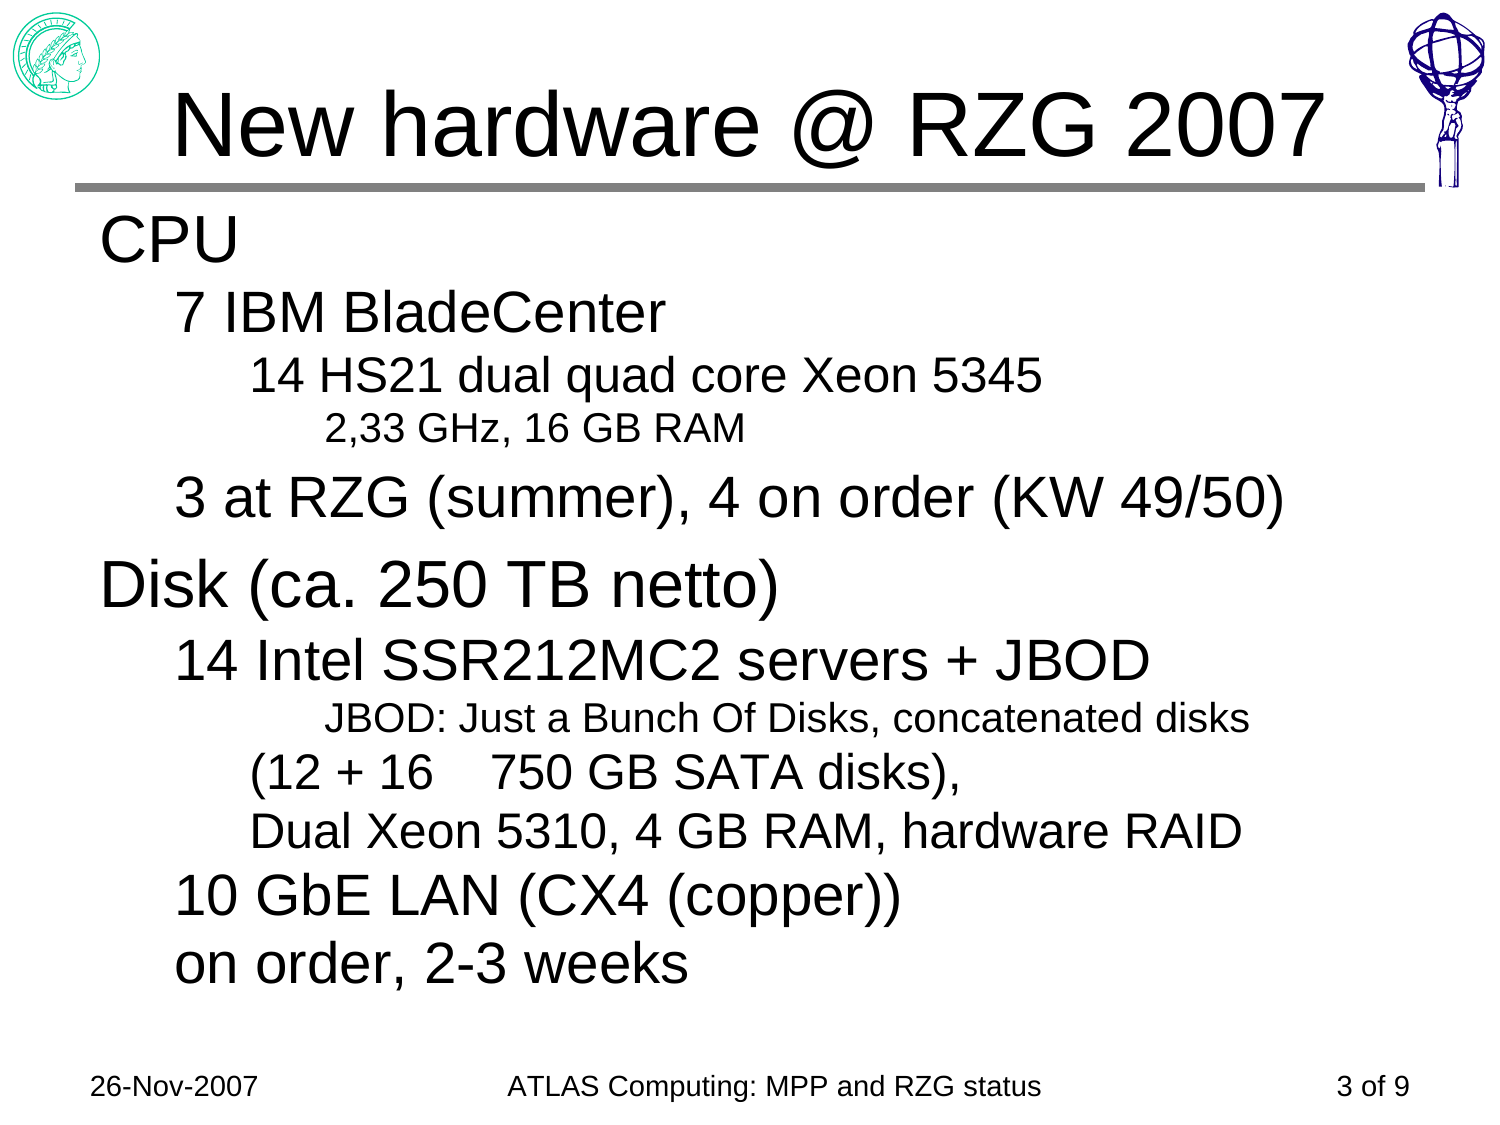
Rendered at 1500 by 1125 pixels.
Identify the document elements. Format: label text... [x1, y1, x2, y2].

title New hardware @ RZG 2007 [110, 34, 1392, 222]
list CPU 7 IBM BladeCenter 14 HS21 dual quad core Xeon 5345 2,33 GHz, 16 GB RAM 3 at RZG (summer), 4 on order (KW 49/50)‏ Disk (ca. 250 TB netto)‏ 14 Intel SSR212MC2 servers + JBOD JBOD: Just a Bunch Of Disks, concatenated disks (12 + 16 750 GB SATA disks), Dual Xeon 5310, 4 GB RAM, hardware RAID 10 GbE LAN (CX4 (copper)) on order, 2-3 weeks [99, 212, 1381, 1051]
